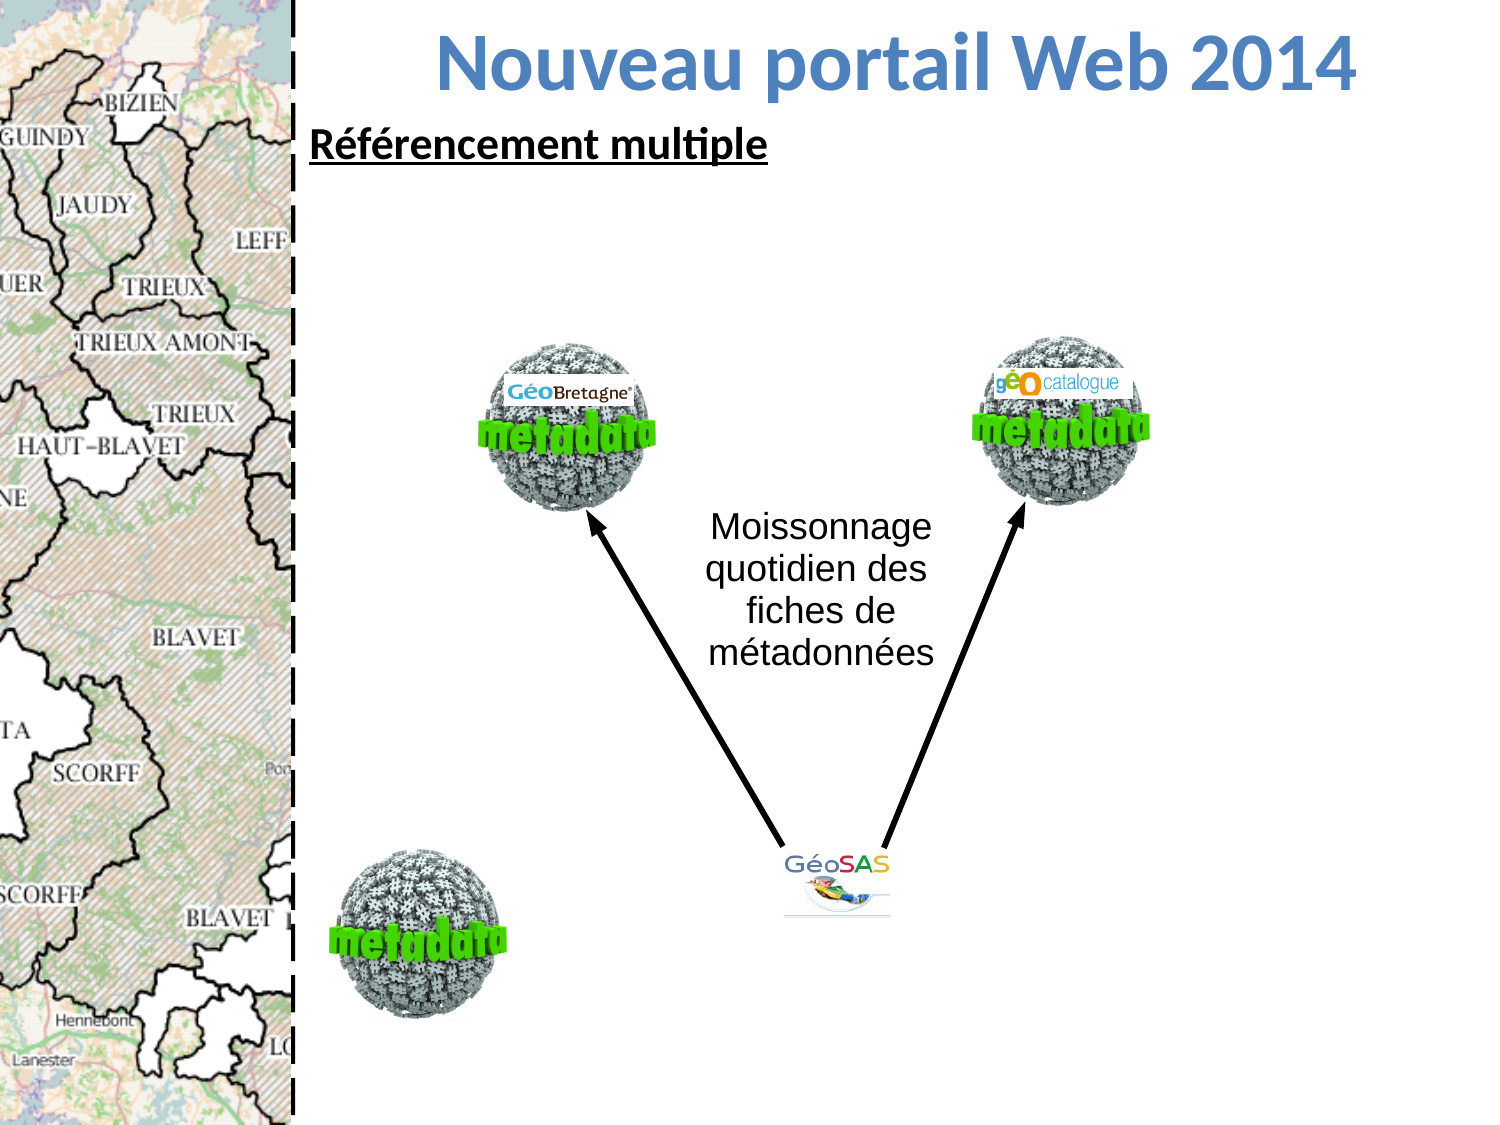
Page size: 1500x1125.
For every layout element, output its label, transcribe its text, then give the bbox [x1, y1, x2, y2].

picture [476, 338, 657, 516]
picture [327, 844, 508, 1023]
picture [0, 0, 291, 1125]
title Nouveau portail Web 2014 [371, 0, 1422, 102]
list Référencement multiple [294, 106, 1464, 1125]
picture [970, 331, 1151, 510]
picture [784, 852, 892, 918]
text_box Moissonnage quotidien des fiches de métadonnées [690, 498, 953, 682]
